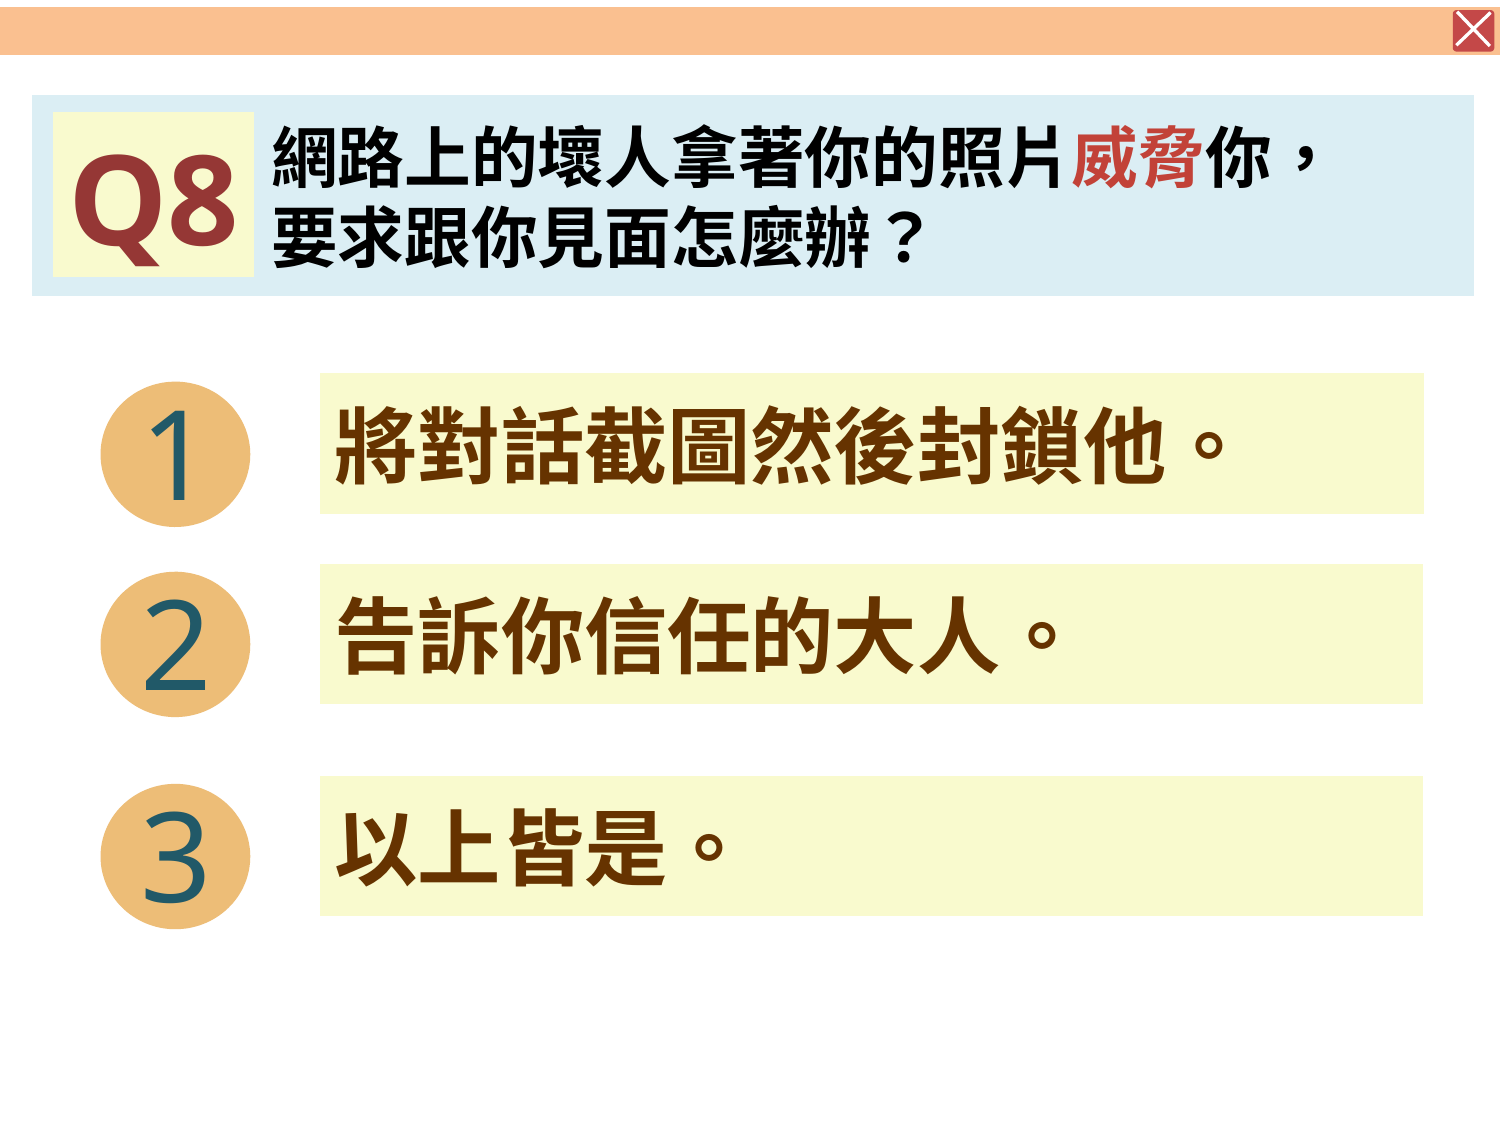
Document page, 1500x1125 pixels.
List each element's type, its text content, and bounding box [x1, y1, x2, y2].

text_box 告訴你信任的大人。 [320, 564, 1423, 704]
text_box [100, 400, 125, 509]
text_box 1 [125, 368, 266, 535]
text_box Q8 [53, 112, 254, 277]
text_box [32, 95, 1474, 296]
text_box [0, 7, 1500, 55]
text_box 以上皆是。 [320, 776, 1423, 916]
text_box 3 [125, 770, 266, 937]
text_box [100, 802, 125, 911]
text_box 2 [125, 558, 266, 725]
text_box [100, 590, 125, 699]
title 網路上的壞人拿著你的照片威脅你， 要求跟你見面怎麼辦？ [255, 102, 1483, 290]
text_box 將對話截圖然後封鎖他。 [320, 373, 1424, 514]
